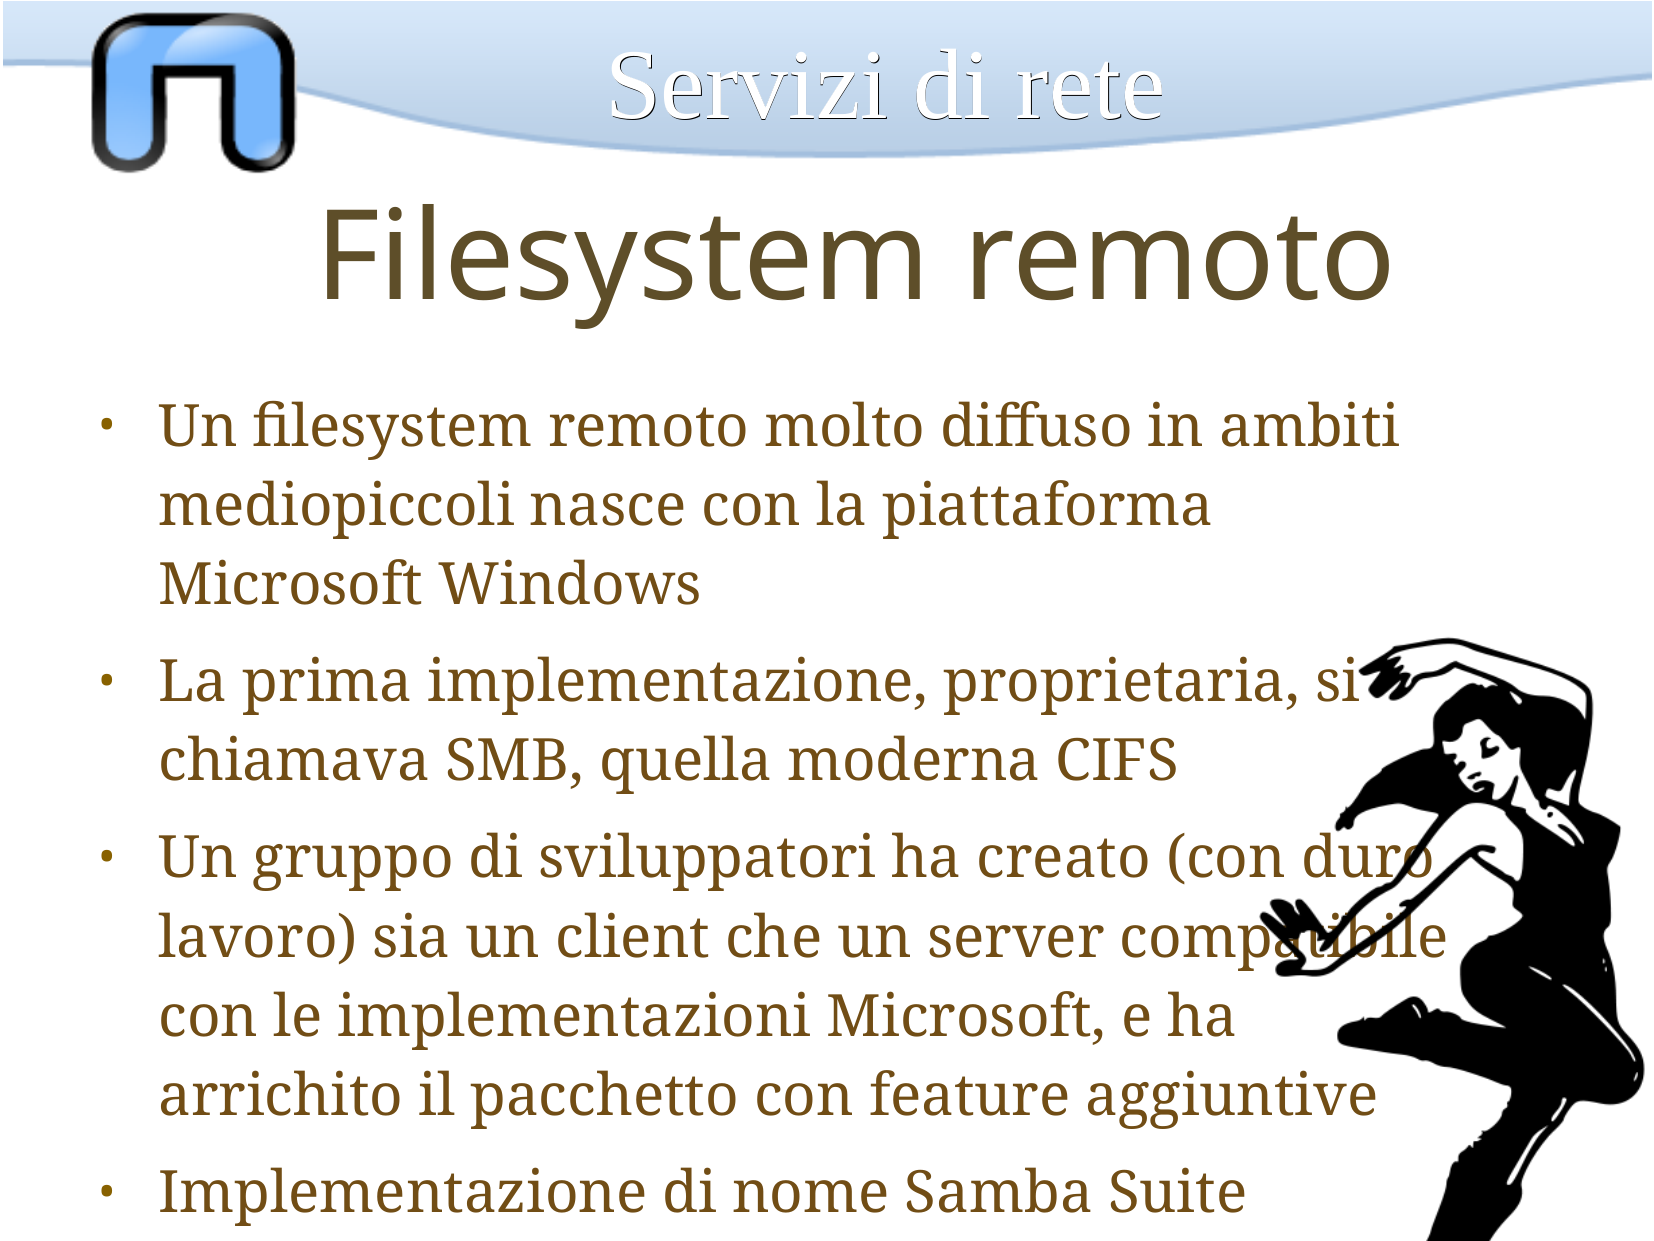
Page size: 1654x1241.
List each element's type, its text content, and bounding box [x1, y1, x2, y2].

list Un filesystem remoto molto diffuso in ambiti medio­piccoli nasce con la piattaforma Microsoft Windows La prima implementazione, proprietaria, si chiamava SMB, quella moderna CIFS Un gruppo di sviluppatori ha creato (con duro lavoro) sia un client che un server compatibile con le implementazioni Microsoft, e ha arrichito il pacchetto con feature aggiuntive Implementazione di nome Samba Suite [64, 383, 1477, 1183]
title Filesystem remoto [147, 88, 1565, 414]
text_box Servizi di rete [590, 29, 1182, 266]
picture [0, 0, 1654, 1241]
